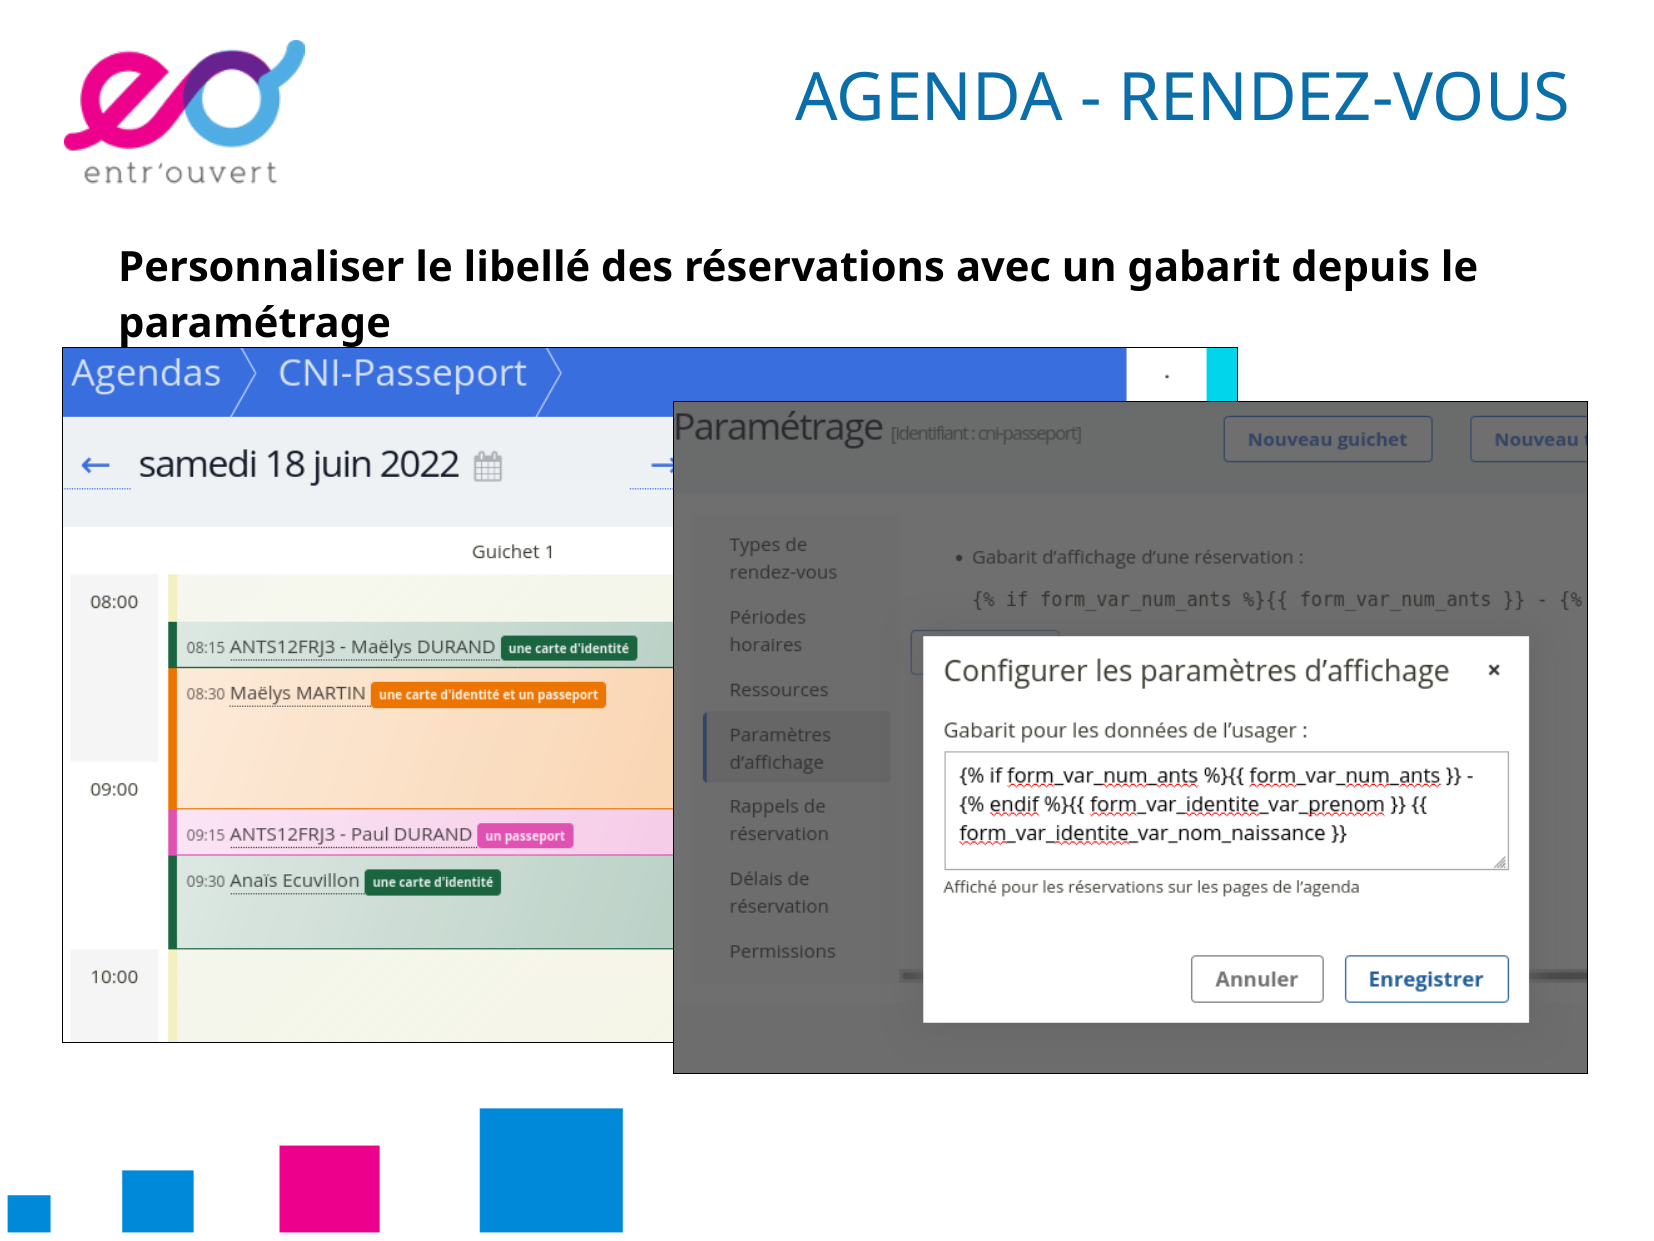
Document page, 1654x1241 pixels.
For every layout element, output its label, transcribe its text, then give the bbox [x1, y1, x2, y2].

picture [64, 40, 305, 184]
picture [62, 347, 1588, 1074]
picture [5, 1106, 626, 1235]
title AGENDA - Rendez-vous [354, 49, 1571, 257]
text_box Personnaliser le libellé des réservations avec un gabarit depuis le paramétrage [118, 236, 1595, 1089]
